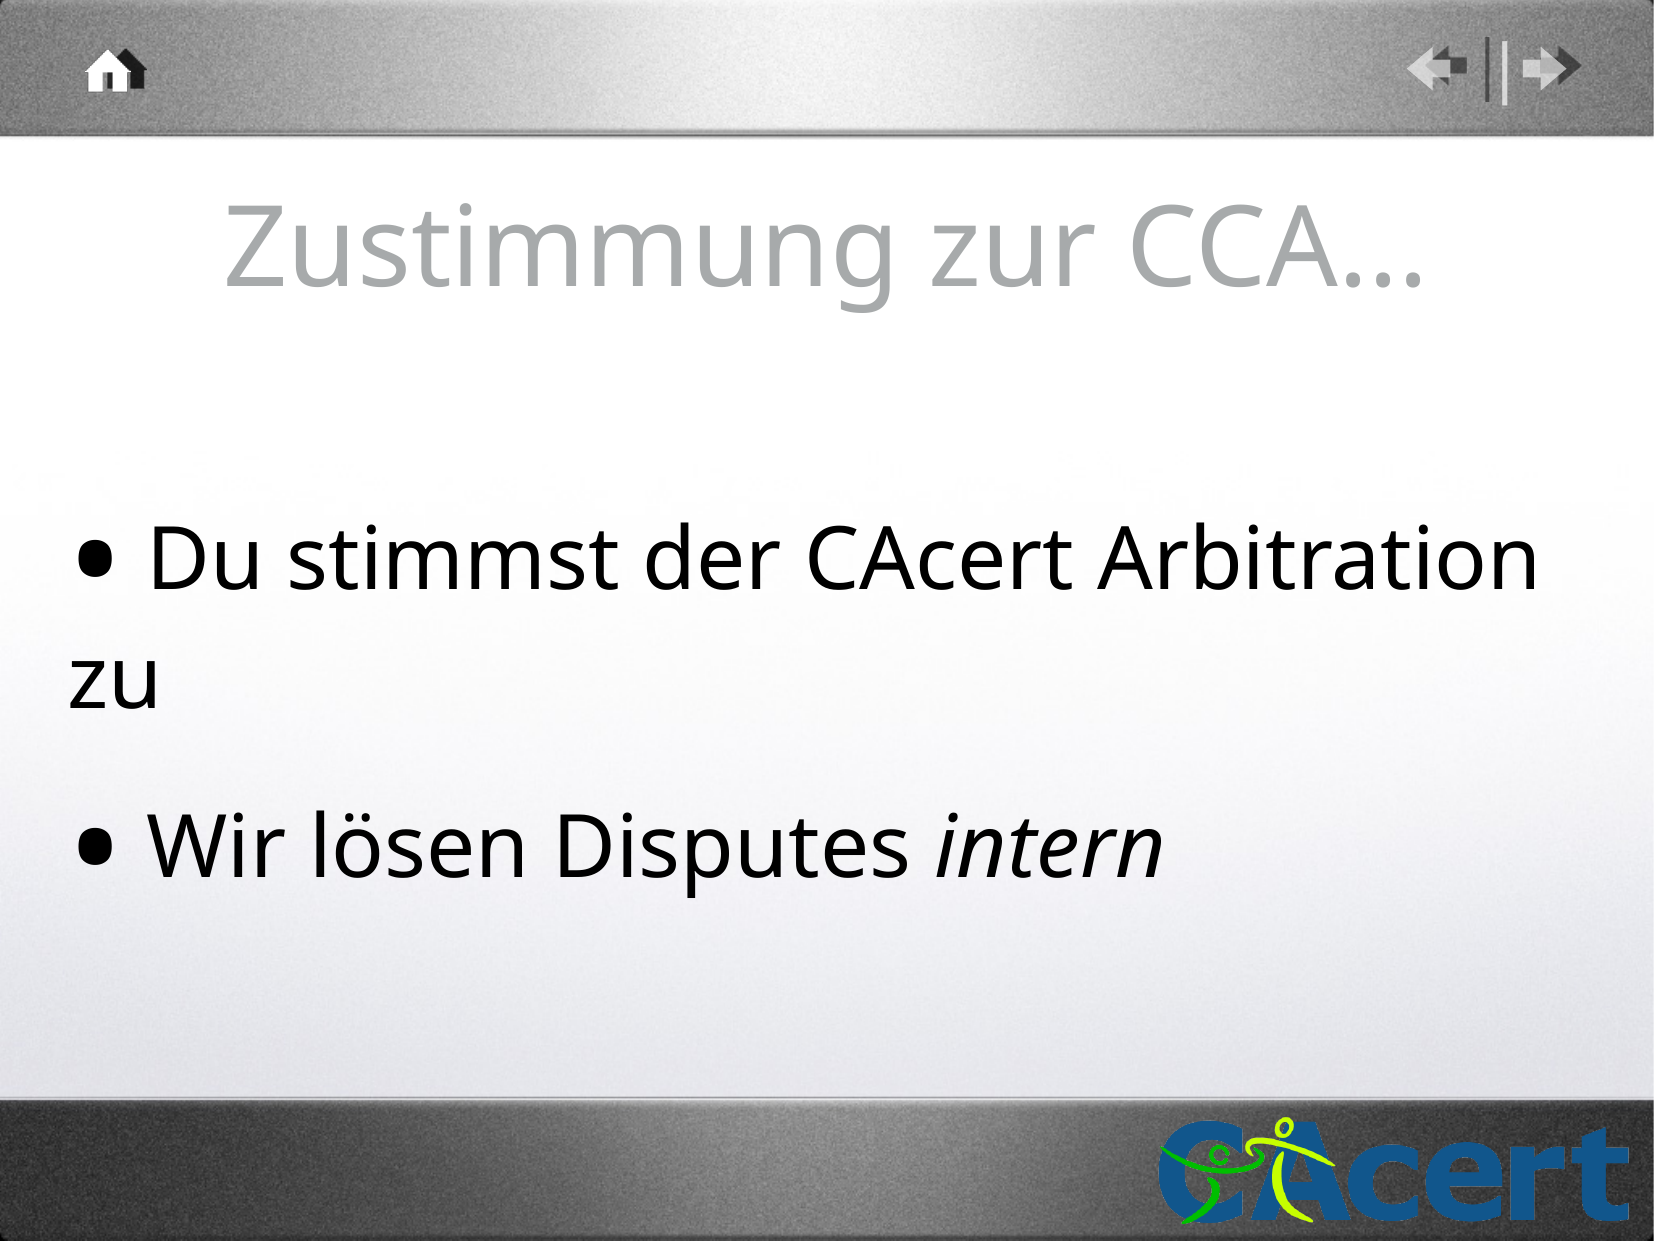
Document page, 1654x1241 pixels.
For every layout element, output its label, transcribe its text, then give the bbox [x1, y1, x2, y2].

picture [0, 0, 1654, 1241]
list Du stimmst der CAcert Arbitration zu Wir lösen Disputes intern [59, 336, 1565, 1063]
title Zustimmung zur CCA... [161, 143, 1493, 336]
